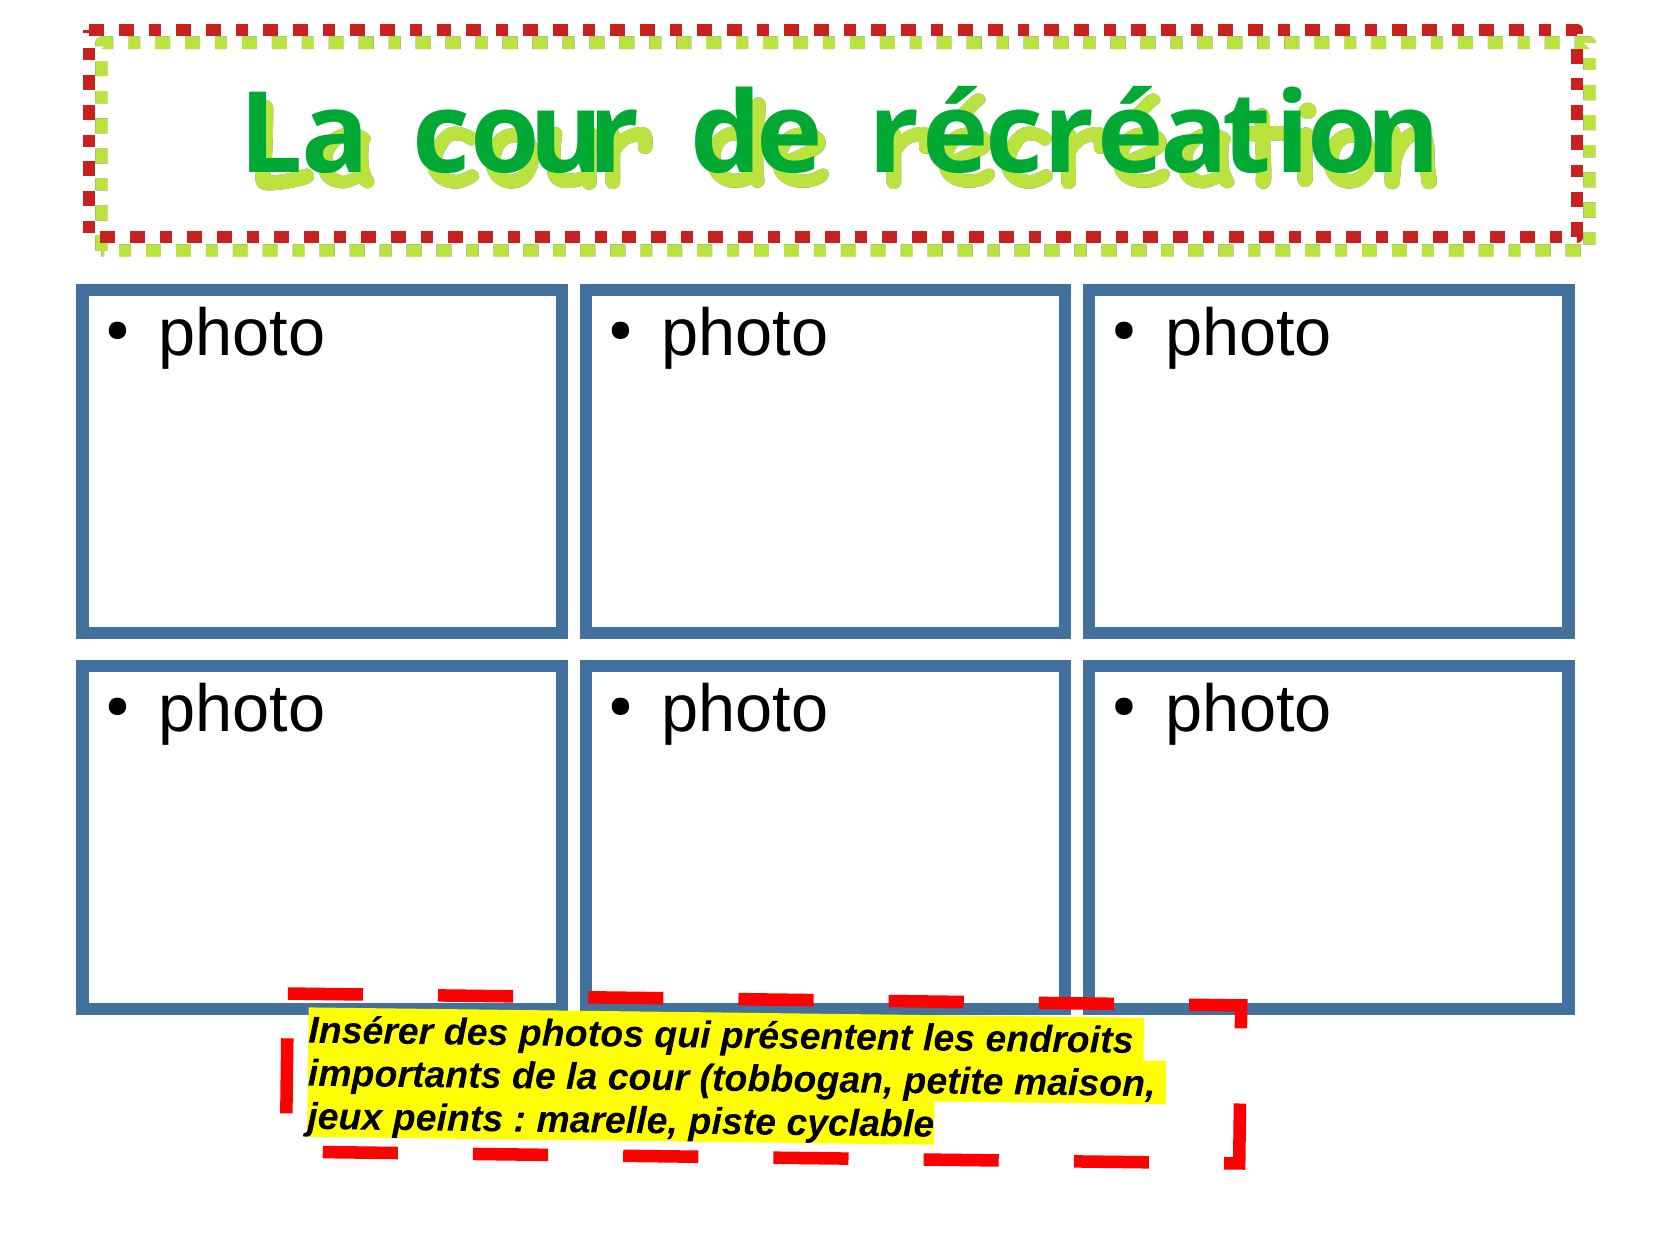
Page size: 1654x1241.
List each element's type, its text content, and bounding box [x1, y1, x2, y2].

picture [266, 916, 1260, 1241]
list photo [585, 290, 1066, 634]
list photo [1089, 290, 1569, 634]
list photo [82, 290, 562, 634]
list photo [585, 665, 1066, 964]
list photo [82, 665, 562, 1009]
list photo [1089, 665, 1569, 1009]
picture [82, 23, 1596, 281]
